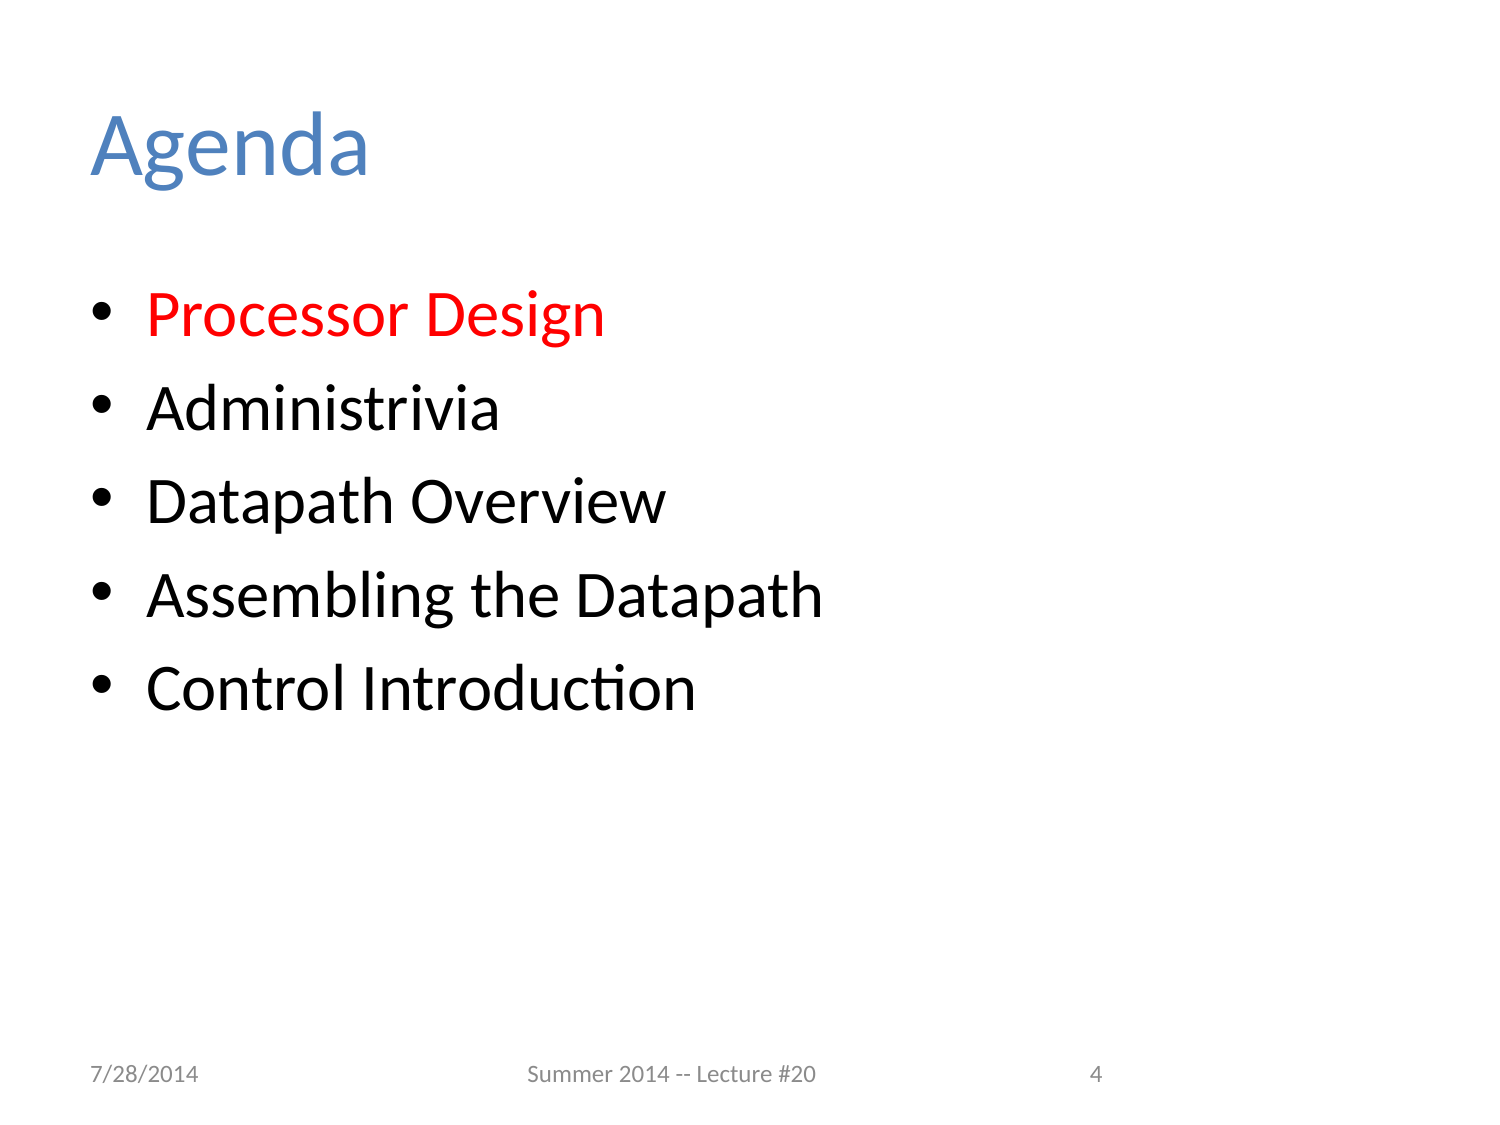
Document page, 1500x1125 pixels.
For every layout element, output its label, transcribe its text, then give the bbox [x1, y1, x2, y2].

title Agenda [75, 45, 1425, 233]
slide_number 7/28/2014 [75, 1042, 425, 1103]
list Processor Design Administrivia Datapath Overview Assembling the Datapath Control Introduction [75, 262, 1425, 1073]
slide_number <number> [1074, 1042, 1425, 1103]
footer Summer 2014 -- Lecture #20 [512, 1042, 988, 1103]
